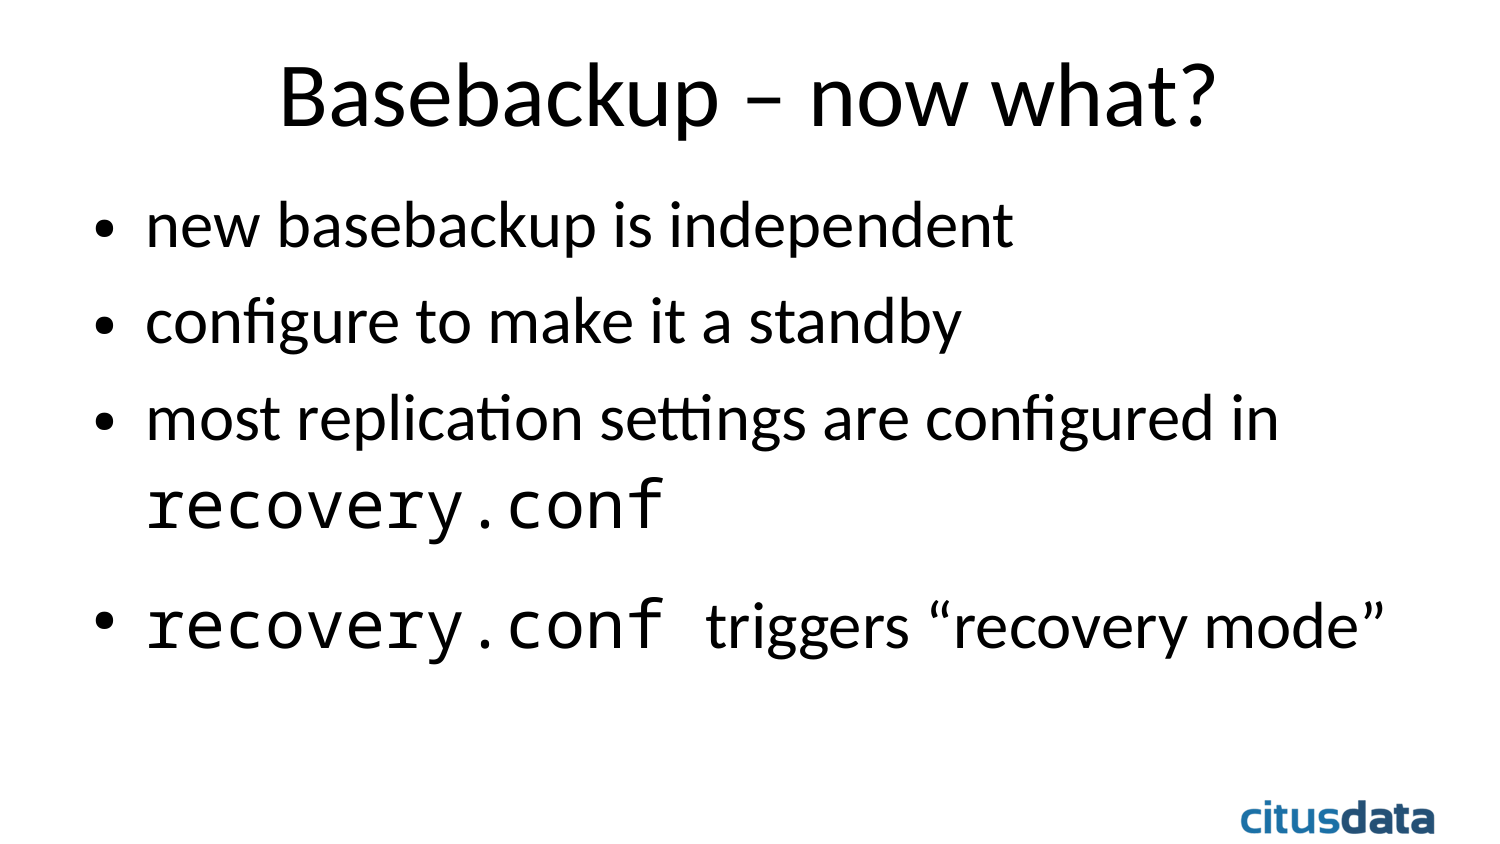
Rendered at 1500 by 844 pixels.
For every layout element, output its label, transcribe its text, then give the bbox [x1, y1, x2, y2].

list new basebackup is independent configure to make it a standby most replication settings are configured in recovery.conf recovery.conf triggers “recovery mode” [75, 197, 1425, 687]
picture [1237, 795, 1439, 837]
title Basebackup – now what? [75, 33, 1425, 175]
